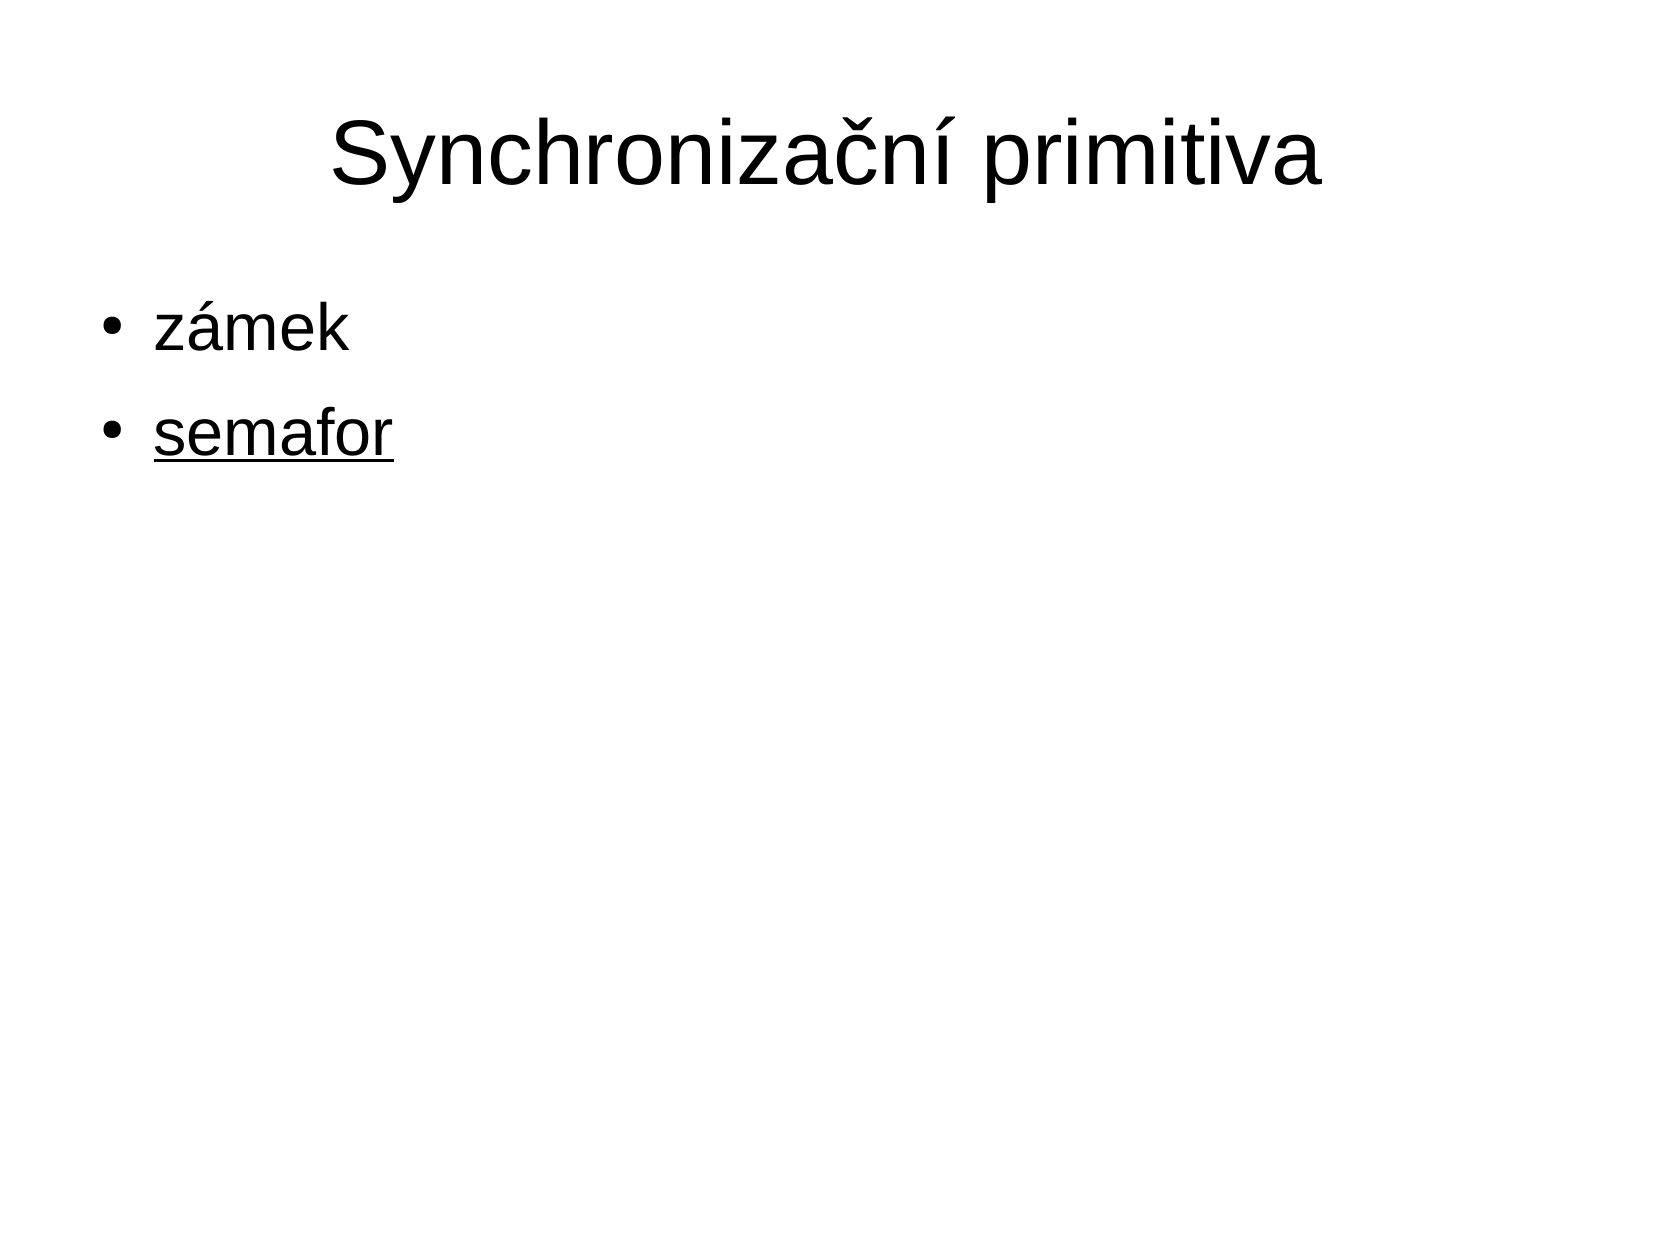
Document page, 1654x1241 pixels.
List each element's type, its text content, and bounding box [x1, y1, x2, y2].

list zámek semafor [82, 290, 1571, 1010]
title Synchronizační primitiva [82, 49, 1571, 257]
